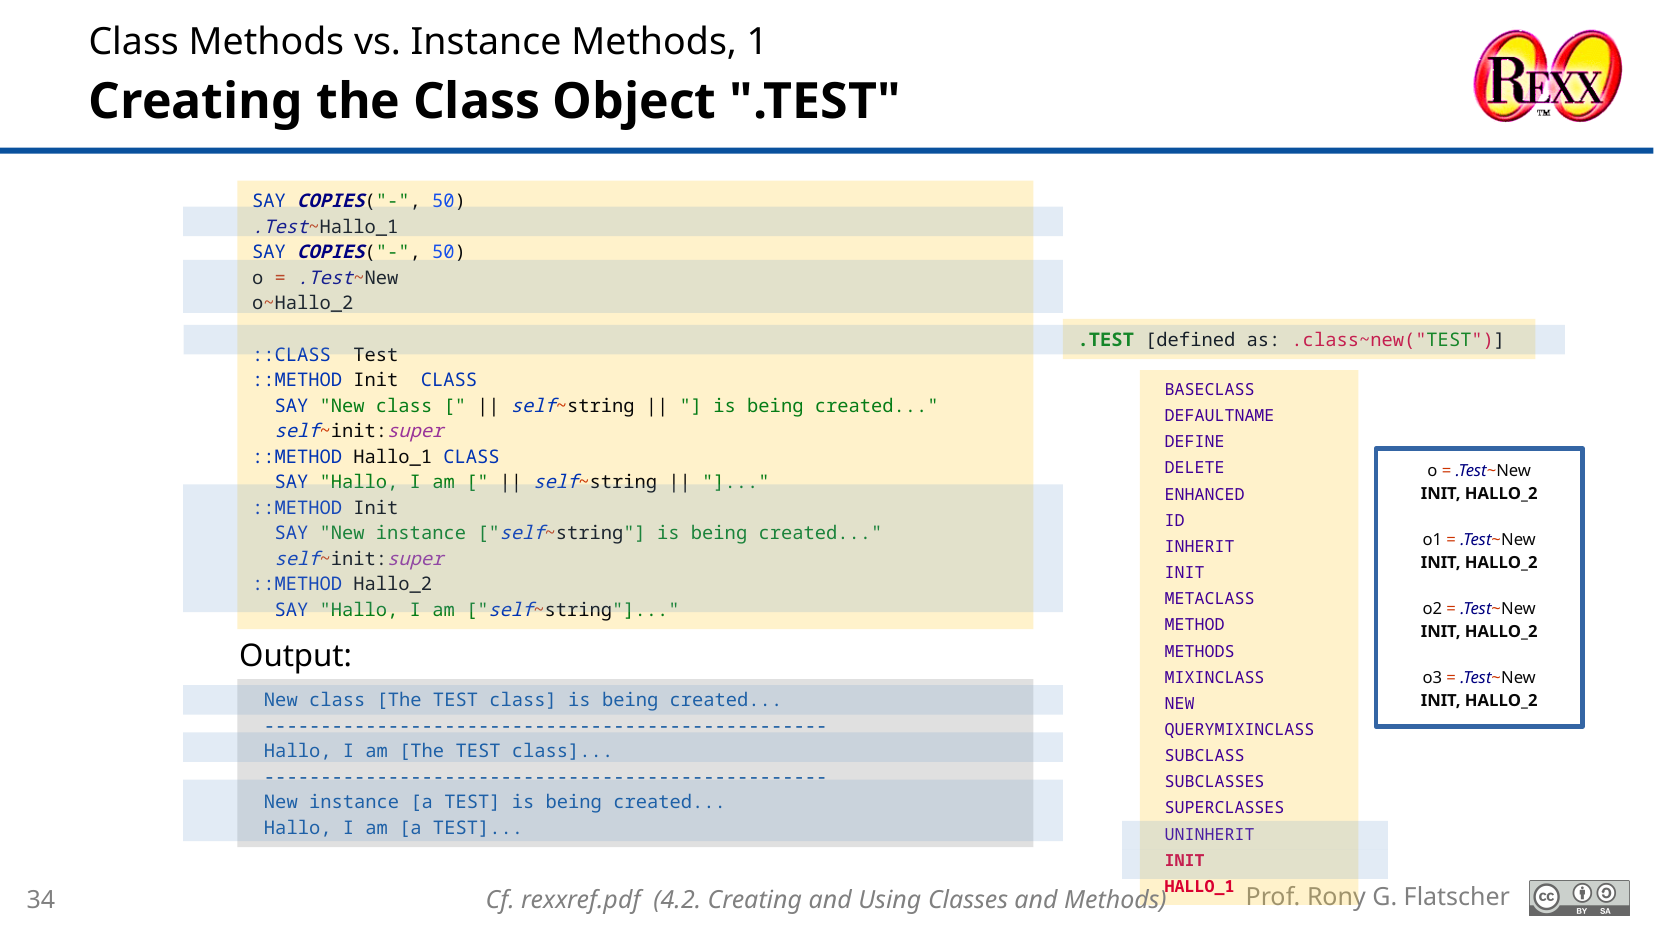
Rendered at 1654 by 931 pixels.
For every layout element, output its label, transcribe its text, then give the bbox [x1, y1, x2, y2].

text_box SAY COPIES("-", 50) .Test~Hallo_1 SAY COPIES("-", 50) o = .Test~New o~Hallo_2 ::CLASS Test ::METHOD Init CLASS SAY "New class [" || self~string || "] is being created..." self~init:super ::METHOD Hallo_1 CLASS SAY "Hallo, I am [" || self~string || "]..." ::METHOD Init SAY "New instance ["self~string"] is being created..." self~init:super ::METHOD Hallo_2 SAY "Hallo, I am ["self~string"]..." [237, 237, 1034, 259]
text_box [1122, 820, 1388, 874]
text_box SAY COPIES("-", 50) .Test~Hallo_1 SAY COPIES("-", 50) o = .Test~New o~Hallo_2 ::CLASS Test ::METHOD Init CLASS SAY "New class [" || self~string || "] is being created..." self~init:super ::METHOD Hallo_1 CLASS SAY "Hallo, I am [" || self~string || "]..." ::METHOD Init SAY "New instance ["self~string"] is being created..." self~init:super ::METHOD Hallo_2 SAY "Hallo, I am ["self~string"]..." [237, 355, 1034, 484]
text_box Cf. rexxref.pdf (4.2. Creating and Using Classes and Methods) [0, 874, 1654, 922]
text_box [183, 779, 1063, 842]
text_box [183, 324, 1565, 355]
text_box New class [The TEST class] is being created... -------------------------------------------------- Hallo, I am [The TEST class]... -------------------------------------------------- New instance [a TEST] is being created... Hallo, I am [a TEST]... [237, 762, 1034, 779]
text_box SAY COPIES("-", 50) .Test~Hallo_1 SAY COPIES("-", 50) o = .Test~New o~Hallo_2 ::CLASS Test ::METHOD Init CLASS SAY "New class [" || self~string || "] is being created..." self~init:super ::METHOD Hallo_1 CLASS SAY "Hallo, I am [" || self~string || "]..." ::METHOD Init SAY "New instance ["self~string"] is being created..." self~init:super ::METHOD Hallo_2 SAY "Hallo, I am ["self~string"]..." [237, 313, 1034, 324]
title Class Methods vs. Instance Methods, 1 Creating the Class Object ".TEST" [29, 0, 1654, 148]
text_box [183, 484, 1063, 613]
text_box .TEST [defined as: .class~new("TEST")] [1062, 355, 1536, 359]
text_box [183, 206, 1063, 237]
text_box SAY COPIES("-", 50) .Test~Hallo_1 SAY COPIES("-", 50) o = .Test~New o~Hallo_2 ::CLASS Test ::METHOD Init CLASS SAY "New class [" || self~string || "] is being created..." self~init:super ::METHOD Hallo_1 CLASS SAY "Hallo, I am [" || self~string || "]..." ::METHOD Init SAY "New instance ["self~string"] is being created..." self~init:super ::METHOD Hallo_2 SAY "Hallo, I am ["self~string"]..." [237, 180, 1034, 206]
text_box o = .Test~New INIT, HALLO_2 o1 = .Test~New INIT, HALLO_2 o2 = .Test~New INIT, HALLO_2 o3 = .Test~New INIT, HALLO_2 [1375, 448, 1583, 727]
text_box [183, 732, 1063, 762]
text_box [183, 259, 1063, 313]
text_box .TEST [defined as: .class~new("TEST")] [1062, 318, 1536, 324]
text_box BASECLASS DEFAULTNAME DEFINE DELETE ENHANCED ID INHERIT INIT METACLASS METHOD METHODS MIXINCLASS NEW QUERYMIXINCLASS SUBCLASS SUBCLASSES SUPERCLASSES UNINHERIT INIT HALLO_1 [1139, 370, 1359, 820]
text_box [183, 685, 1063, 715]
text_box New class [The TEST class] is being created... -------------------------------------------------- Hallo, I am [The TEST class]... -------------------------------------------------- New instance [a TEST] is being created... Hallo, I am [a TEST]... [237, 715, 1034, 732]
text_box Output: [224, 626, 390, 682]
